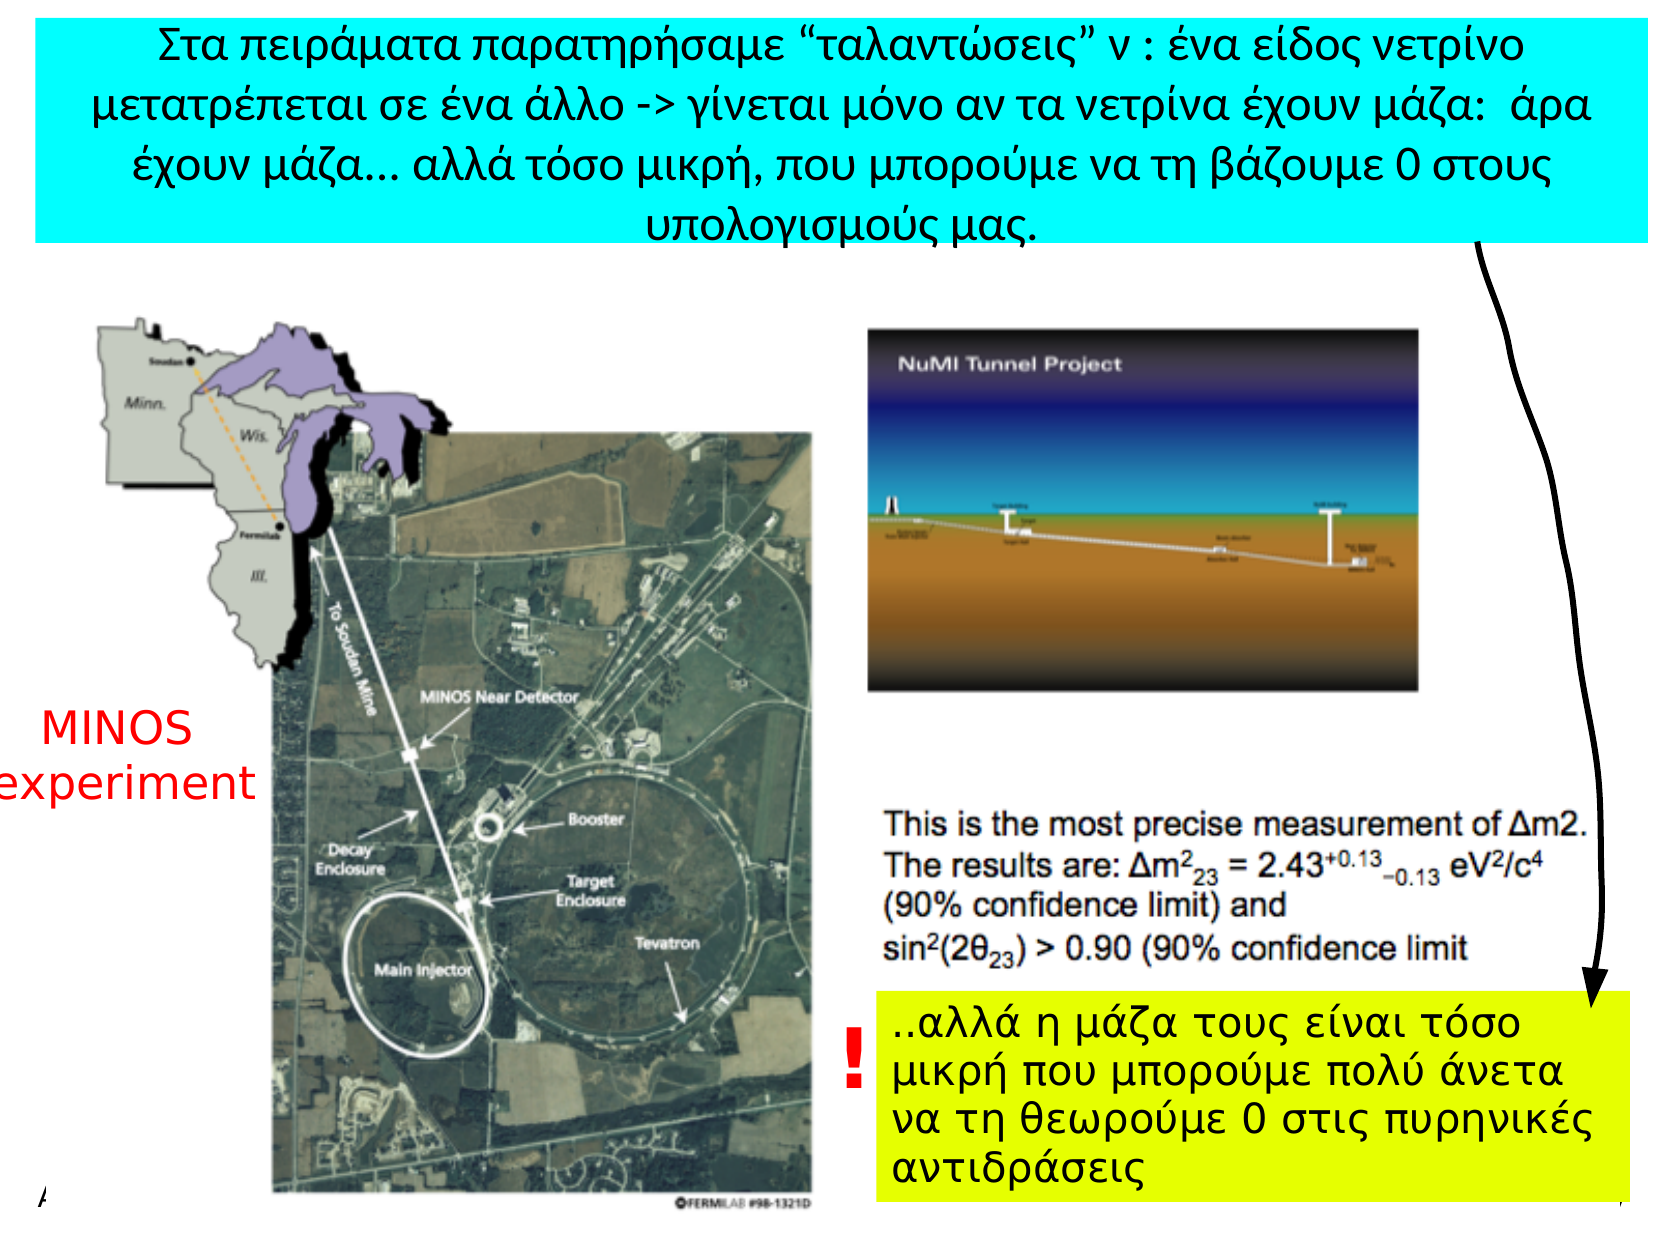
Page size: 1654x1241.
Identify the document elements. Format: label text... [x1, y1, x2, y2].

text_box ..αλλά η μάζα τους είναι τόσο μικρή που μπορούμε πολύ άνετα να τη θεωρούμε 0 στις πυρηνικές αντιδράσεις [876, 990, 1630, 1202]
text_box MINOS experiment [0, 690, 284, 817]
text_box Στα πειράματα παρατηρήσαμε “ταλαντώσεις” ν : ένα είδος νετρίνο μετατρέπεται σε ένα άλλο -> γίνεται μόνο αν τα νετρίνα έχουν μάζα: άρα έχουν μάζα... αλλά τόσο μικρή, που μπορούμε να τη βάζουμε 0 στους υπολογισμούς μας. [35, 17, 1648, 243]
picture [1504, 314, 1620, 990]
picture [46, 314, 1620, 1232]
text_box ! [820, 1004, 889, 1117]
